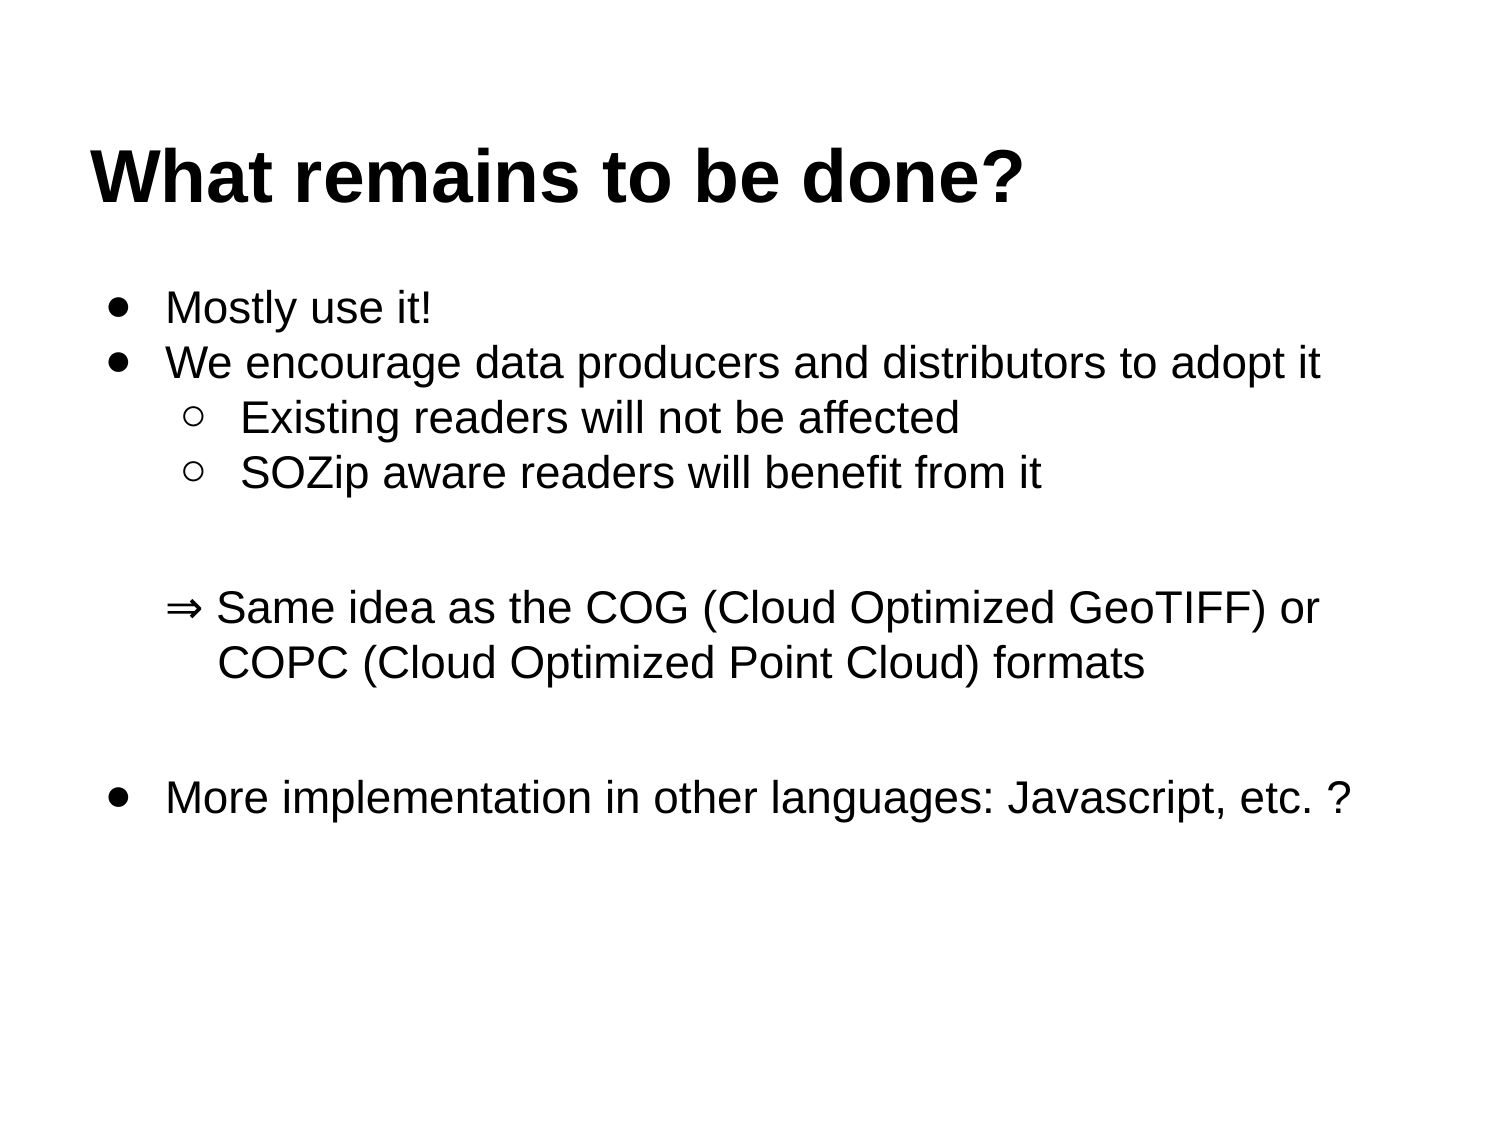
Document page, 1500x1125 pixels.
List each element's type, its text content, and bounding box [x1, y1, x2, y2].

list Mostly use it! We encourage data producers and distributors to adopt it Existing readers will not be affected SOZip aware readers will benefit from it ⇒ Same idea as the COG (Cloud Optimized GeoTIFF) or COPC (Cloud Optimized Point Cloud) formats More implementation in other languages: Javascript, etc. ? [75, 262, 1425, 1078]
title What remains to be done? [75, 45, 1425, 233]
